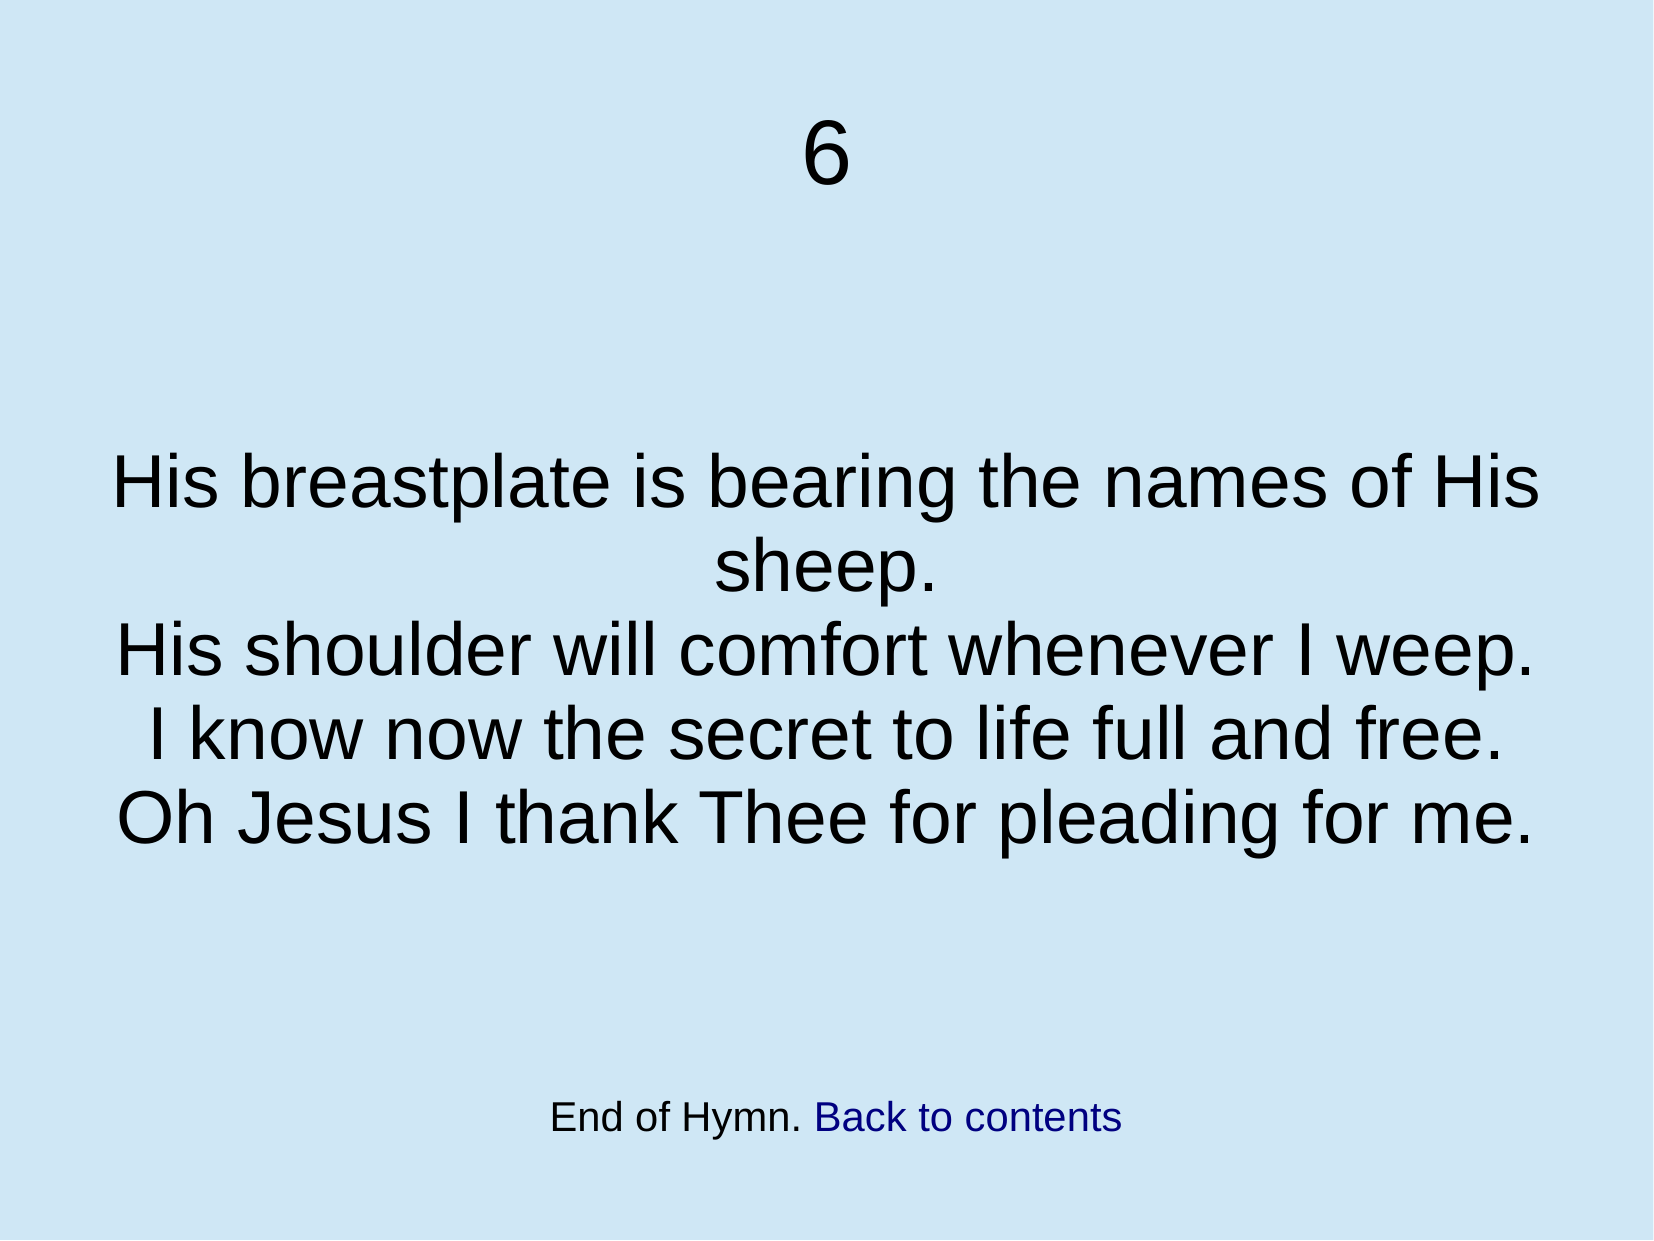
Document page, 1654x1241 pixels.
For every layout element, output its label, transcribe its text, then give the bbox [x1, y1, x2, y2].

subtitle His breastplate is bearing the names of His sheep. His shoulder will comfort whenever I weep. I know now the secret to life full and free. Oh Jesus I thank Thee for pleading for me. [82, 290, 1571, 1010]
text_box End of Hymn. Back to contents [82, 1070, 1571, 1146]
title 6 [82, 49, 1571, 257]
